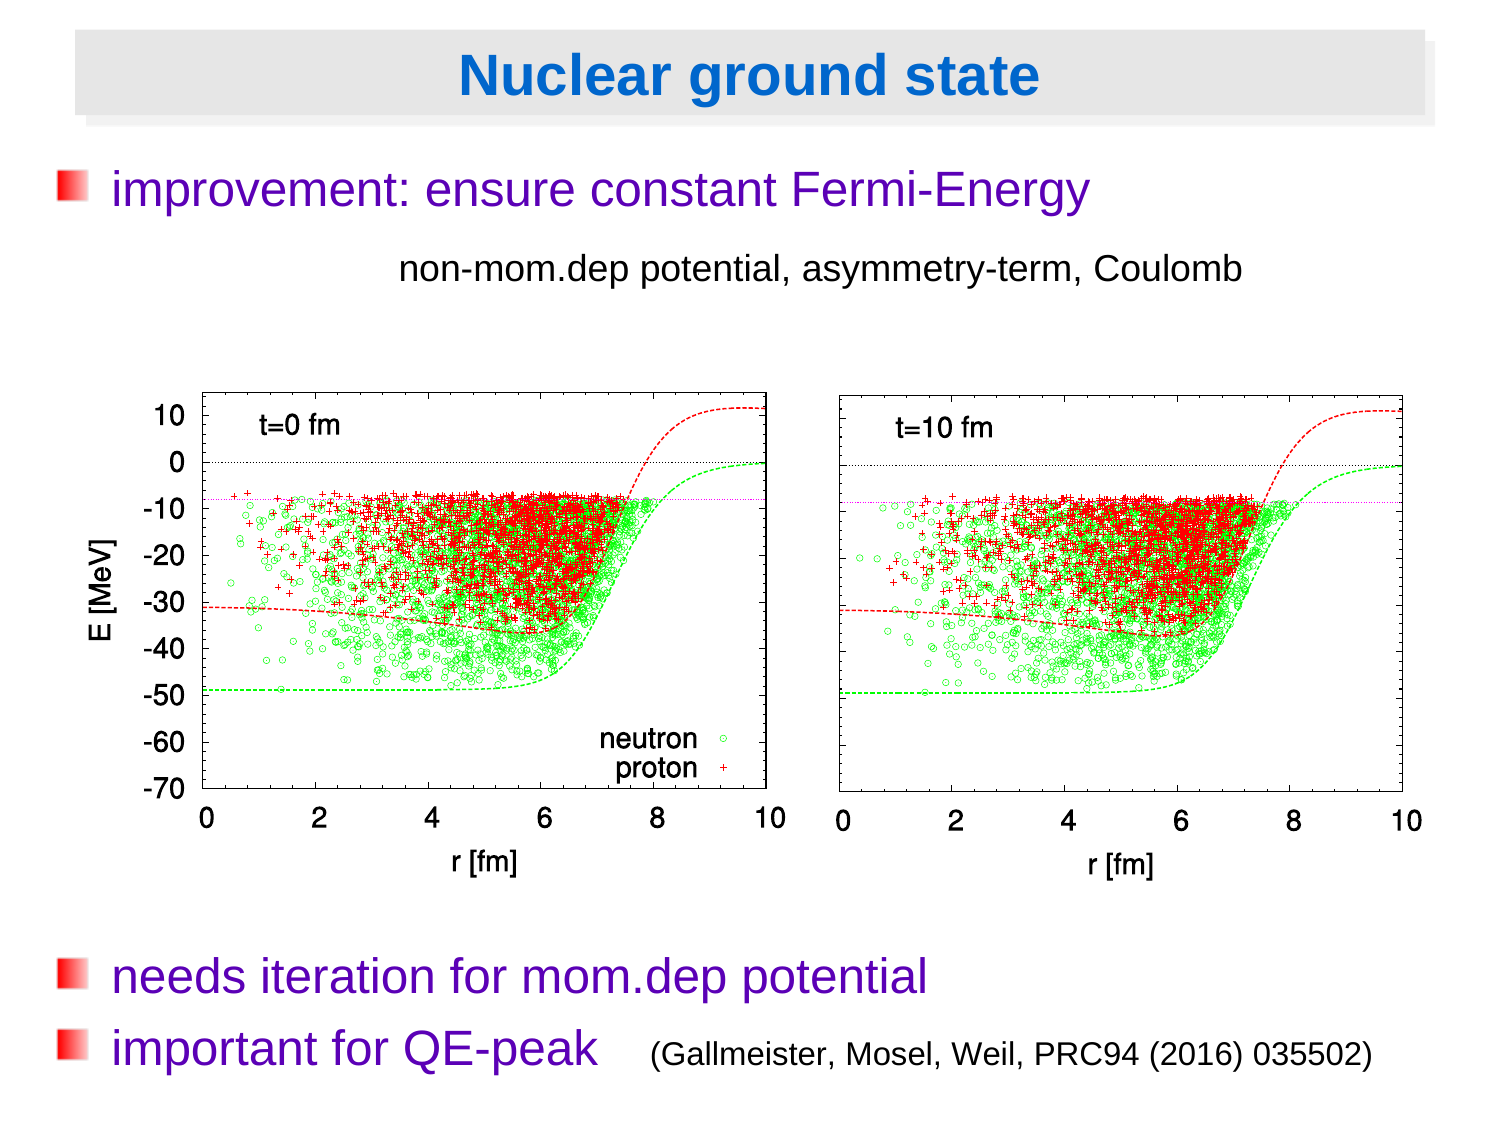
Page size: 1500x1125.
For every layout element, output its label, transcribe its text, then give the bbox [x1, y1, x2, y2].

list improvement: ensure constant Fermi-Energy needs iteration for mom.dep potential important for QE-peak (Gallmeister, Mosel, Weil, PRC94 (2016) 035502) [41, 148, 1459, 1093]
title Nuclear ground state [75, 29, 1426, 116]
text_box non-mom.dep potential, asymmetry-term, Coulomb [383, 236, 1388, 297]
